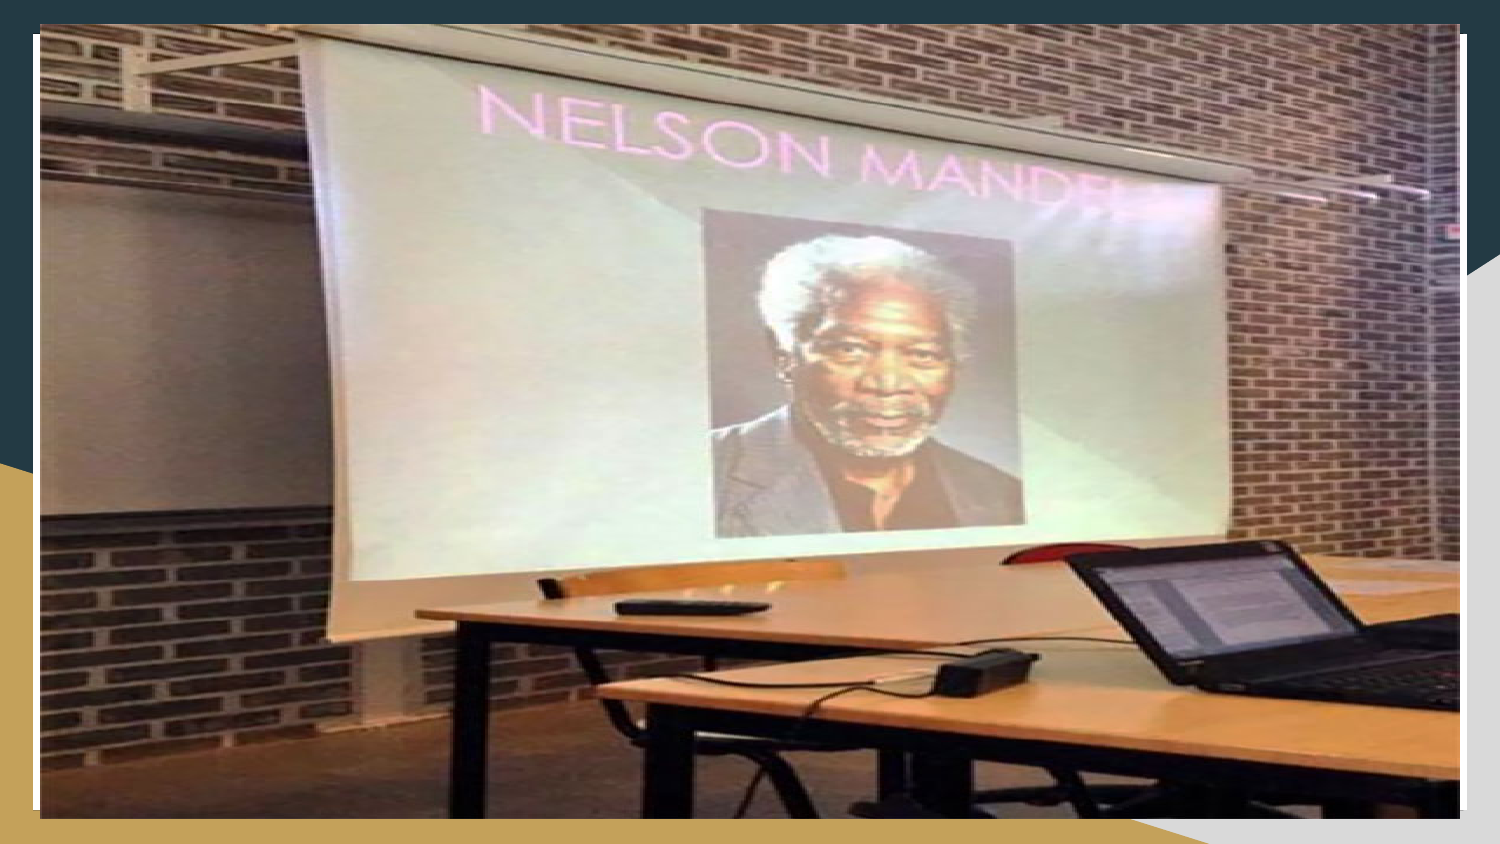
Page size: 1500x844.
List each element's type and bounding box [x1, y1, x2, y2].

picture [40, 24, 1460, 819]
